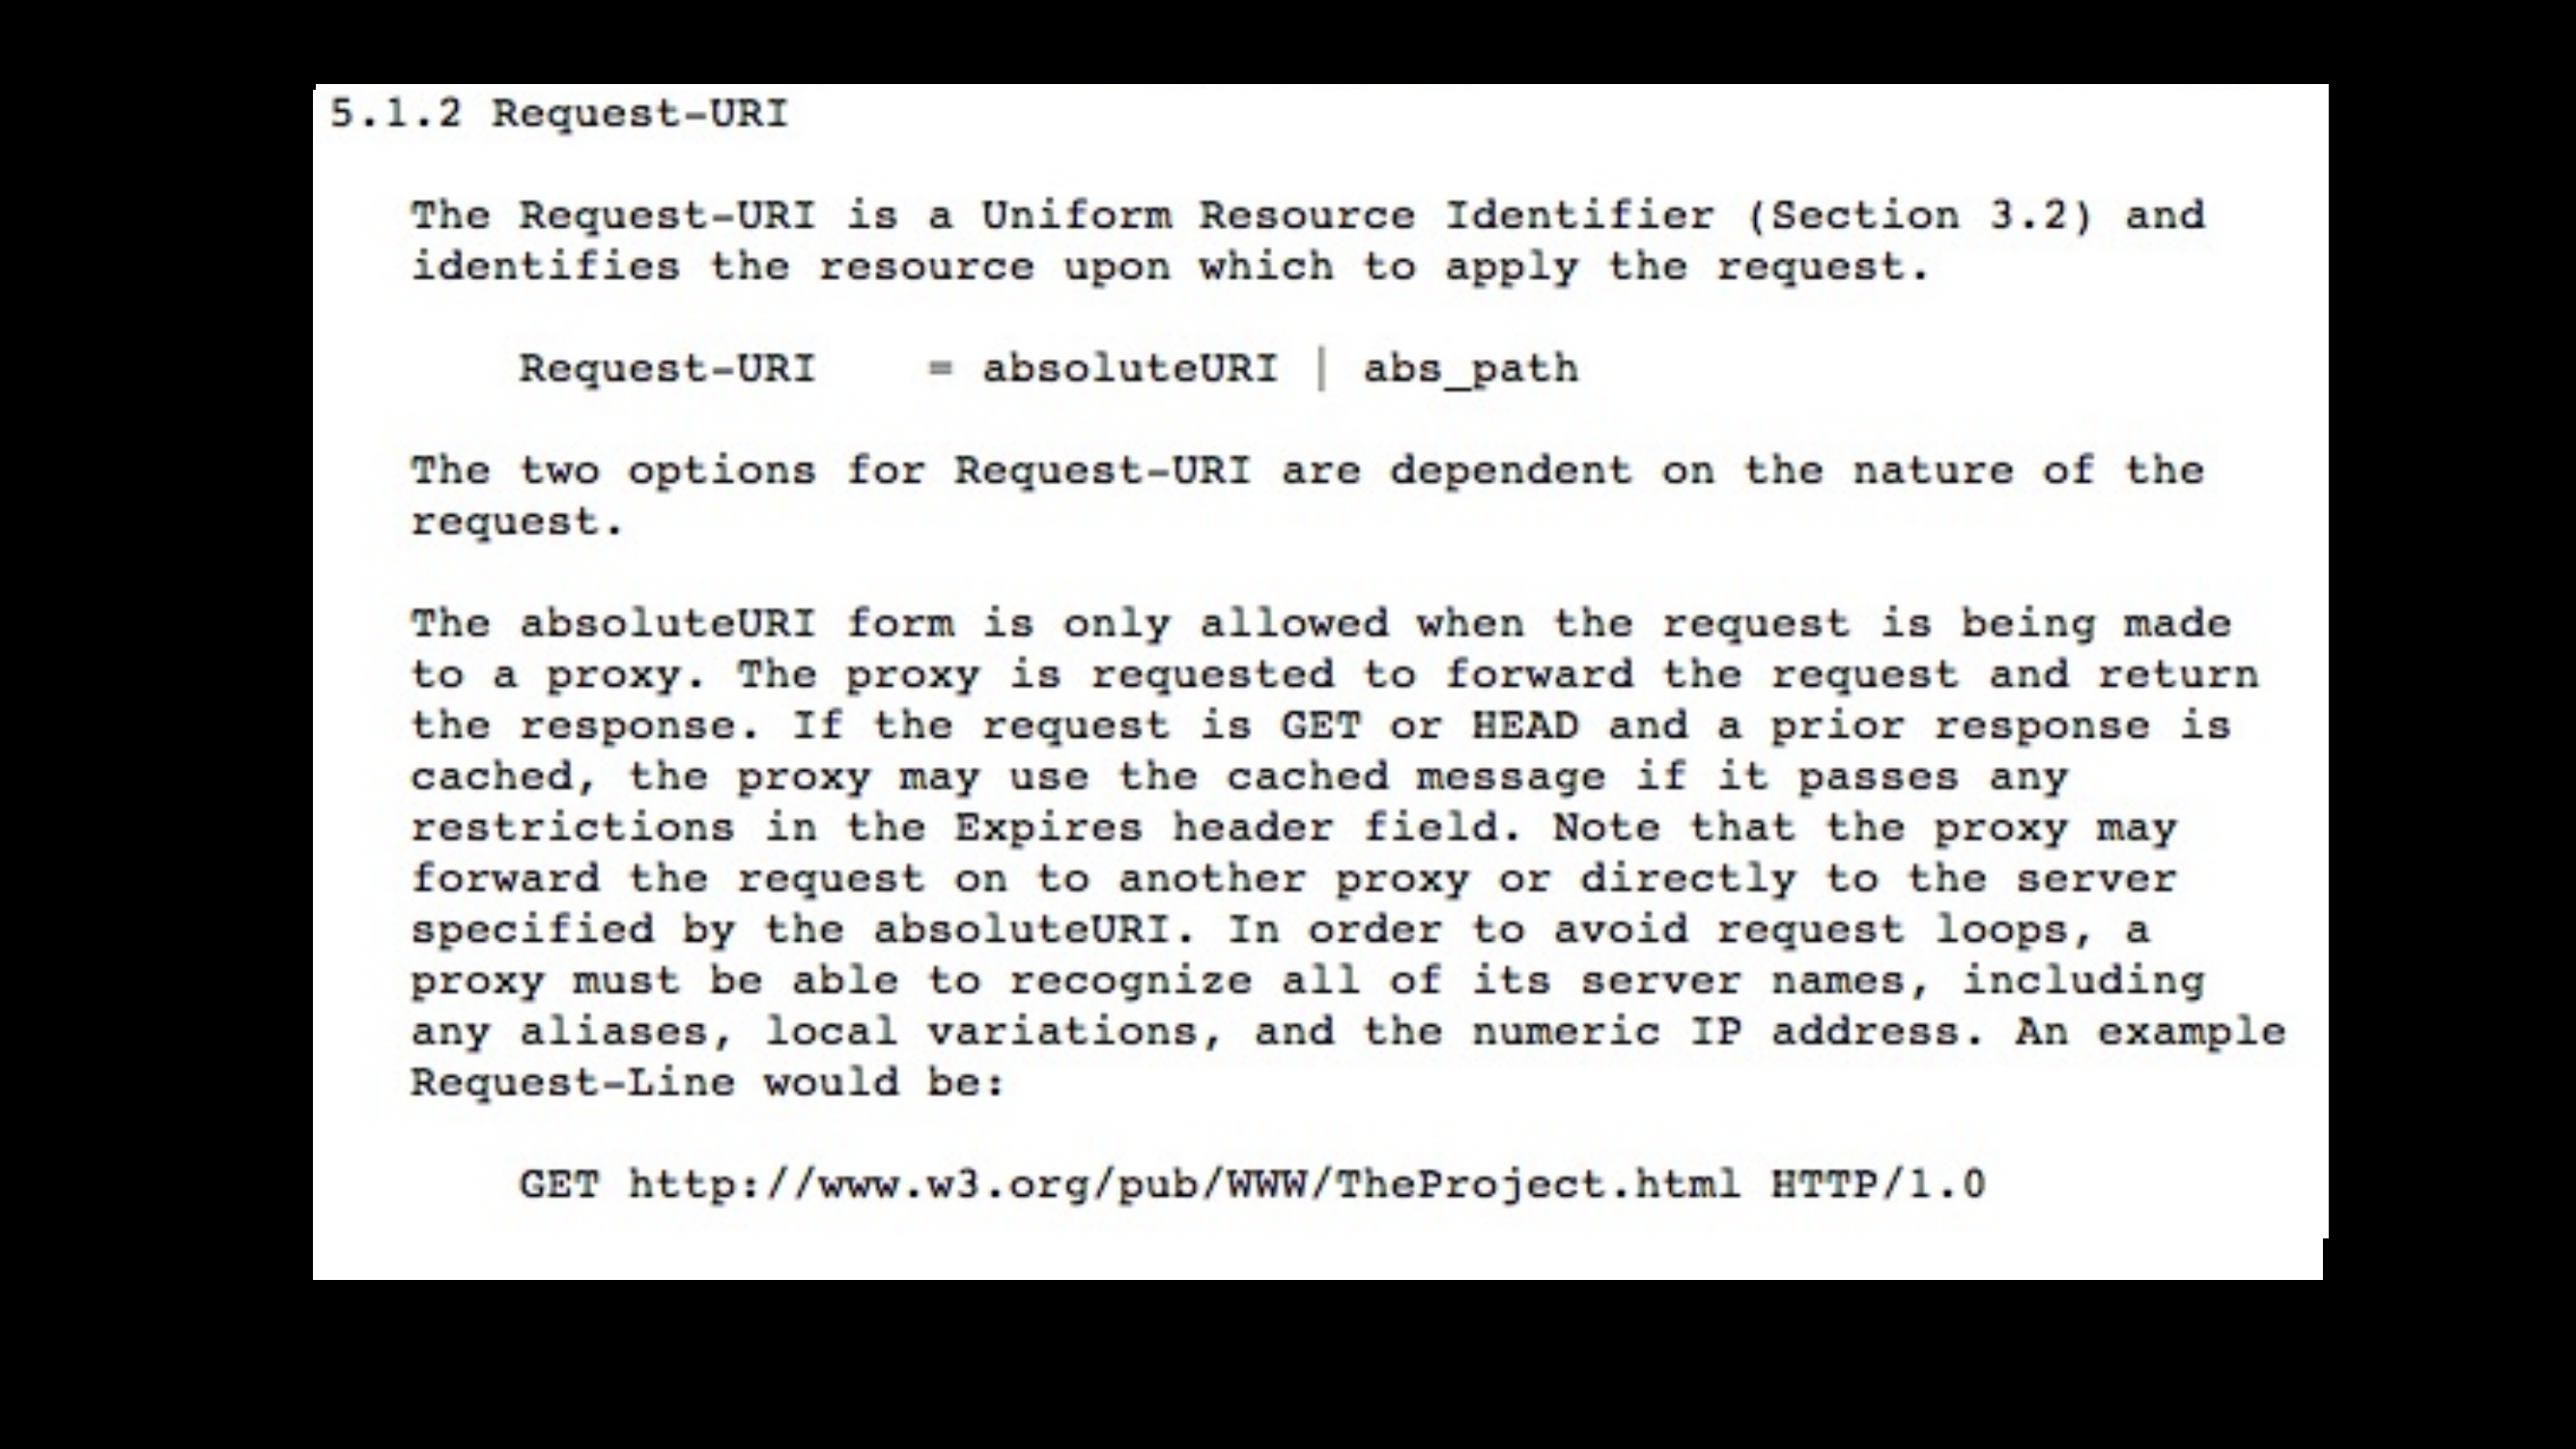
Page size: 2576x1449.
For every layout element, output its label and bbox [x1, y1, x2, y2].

picture [313, 84, 2329, 1281]
